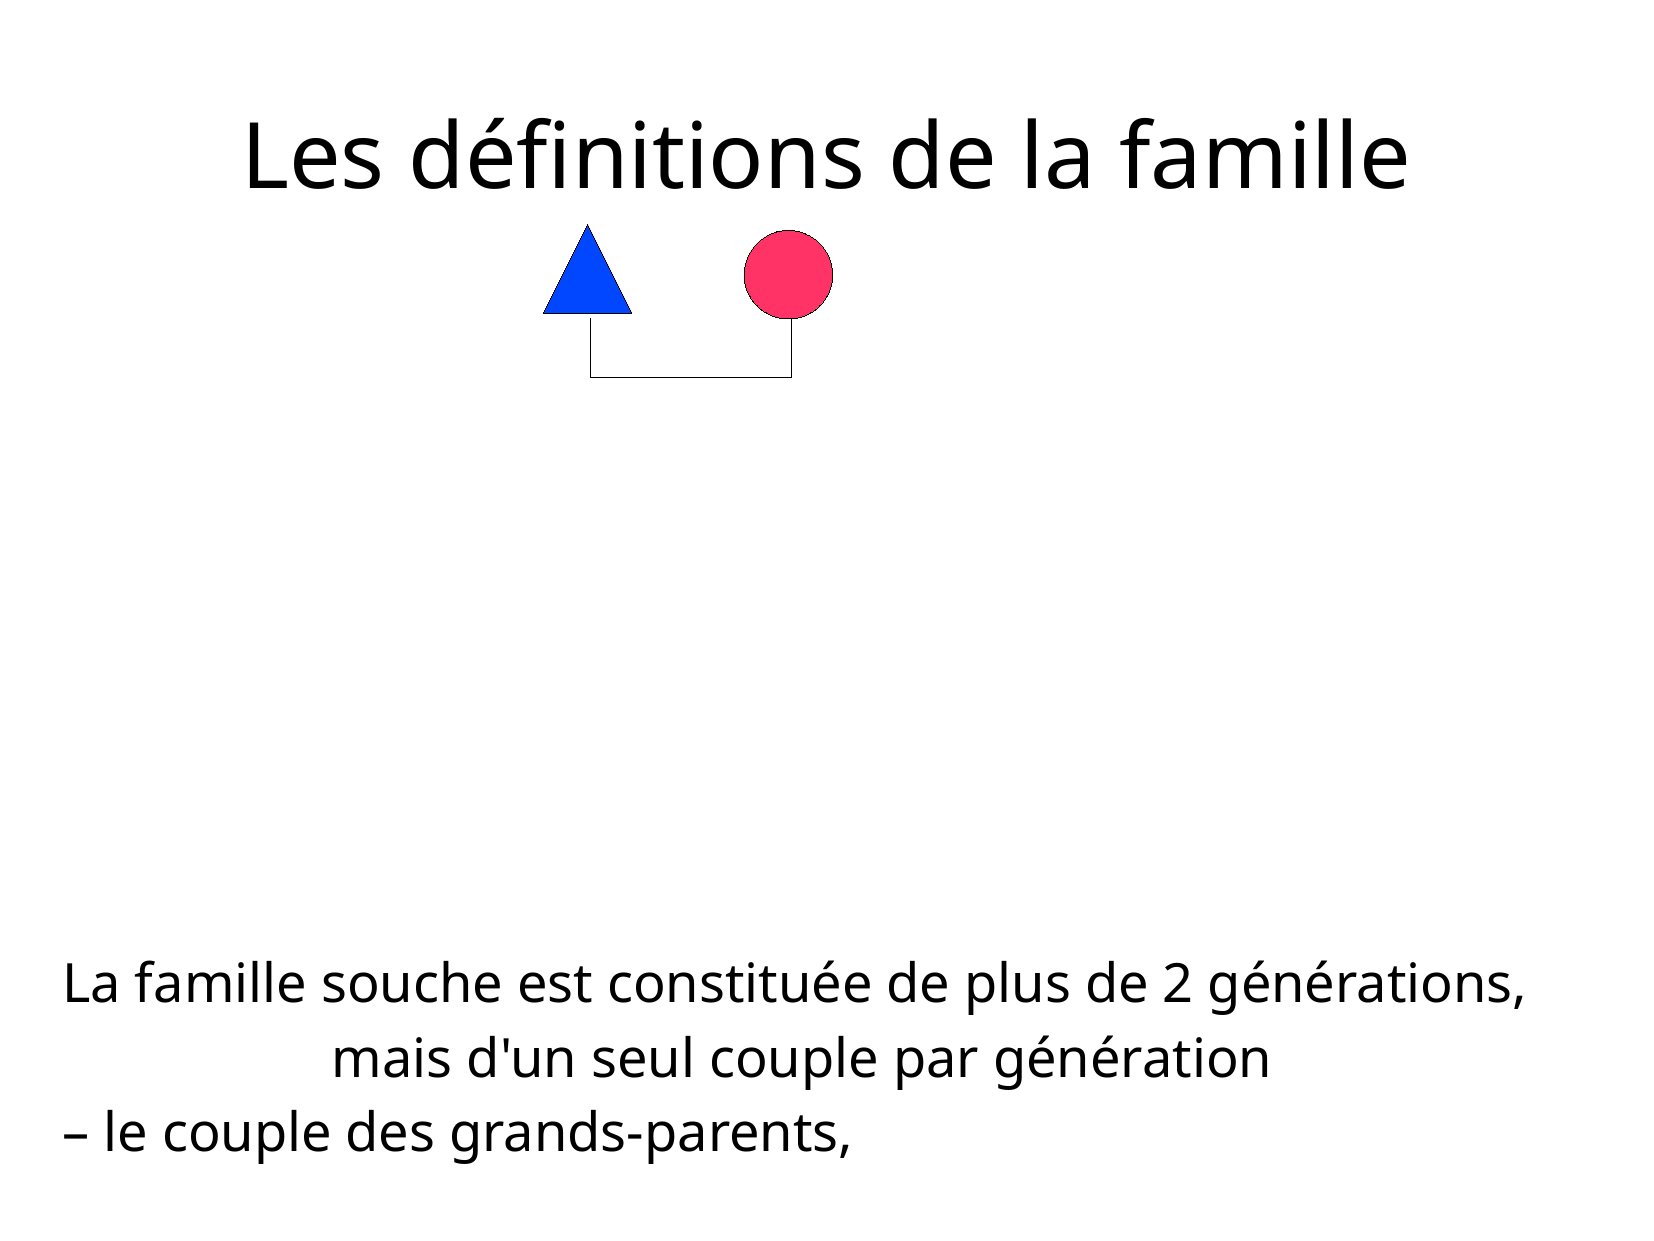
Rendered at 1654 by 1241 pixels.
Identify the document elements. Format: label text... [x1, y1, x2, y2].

text_box La famille souche est constituée de plus de 2 générations, mais d'un seul couple par génération – le couple des grands-parents, [47, 955, 1347, 1157]
text_box [543, 224, 632, 314]
text_box [744, 230, 833, 319]
title Les définitions de la famille [82, 56, 1571, 250]
